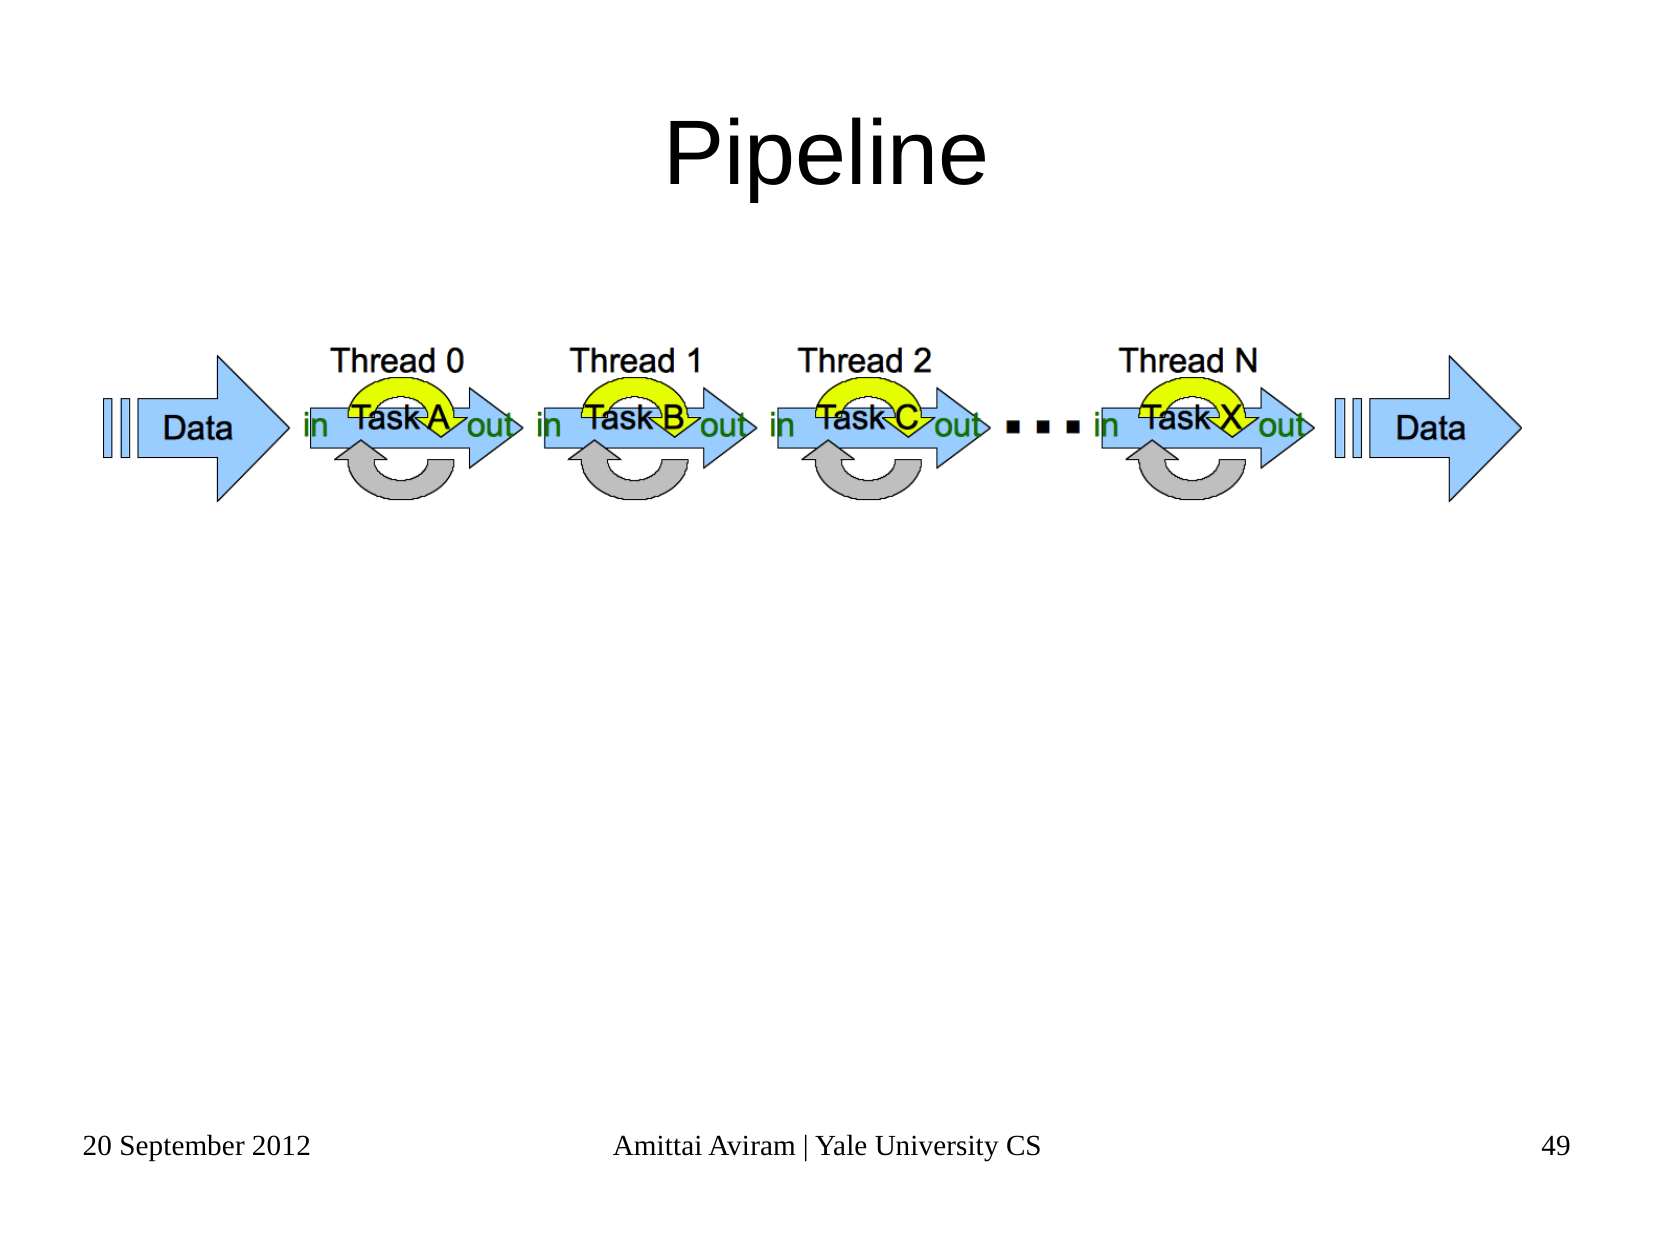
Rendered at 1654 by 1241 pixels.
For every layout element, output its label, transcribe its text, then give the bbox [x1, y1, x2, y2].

title Pipeline [82, 49, 1571, 257]
picture [103, 334, 1522, 580]
